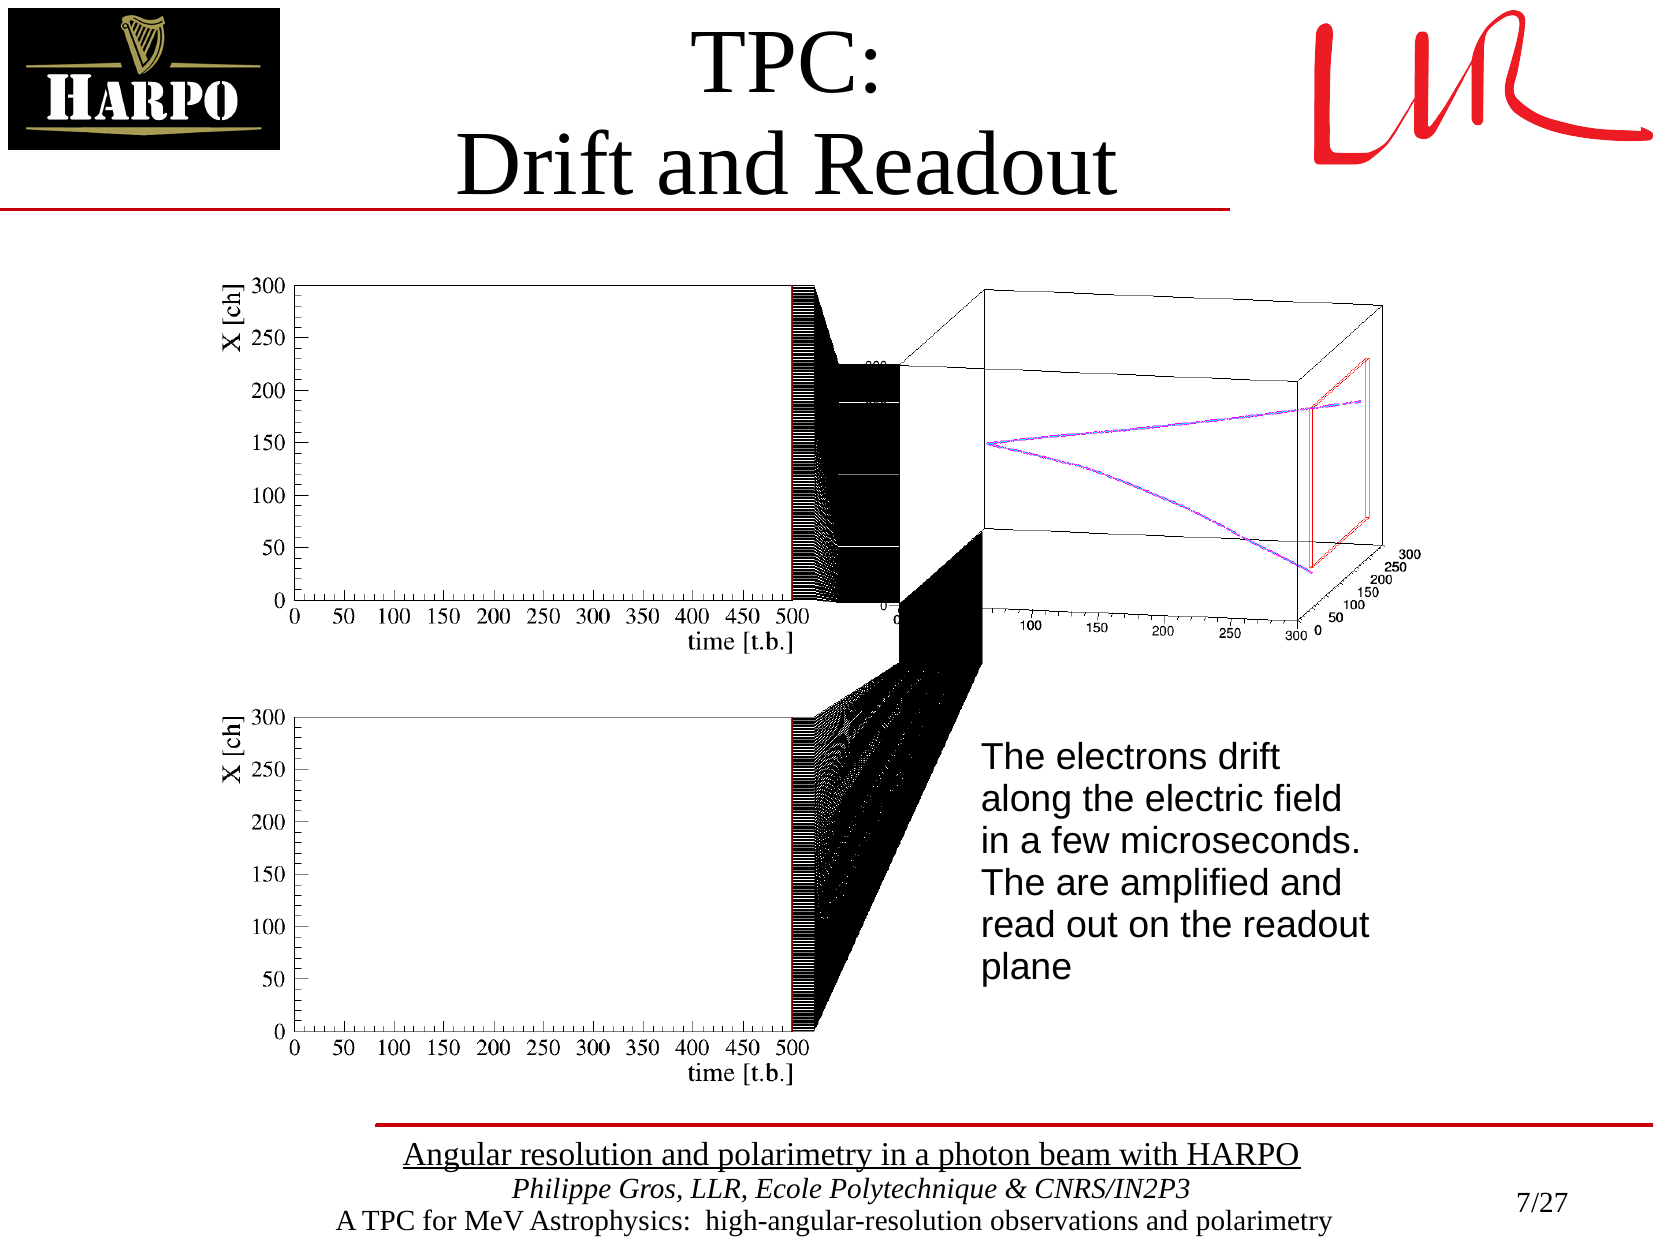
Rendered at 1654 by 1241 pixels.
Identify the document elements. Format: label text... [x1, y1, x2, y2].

title TPC: Drift and Readout [284, 2, 1290, 223]
text_box The electrons drift along the electric field in a few microseconds. The are amplified and read out on the readout plane [966, 728, 1388, 995]
picture [1314, 10, 1653, 165]
picture [197, 239, 1455, 1102]
picture [8, 8, 280, 150]
